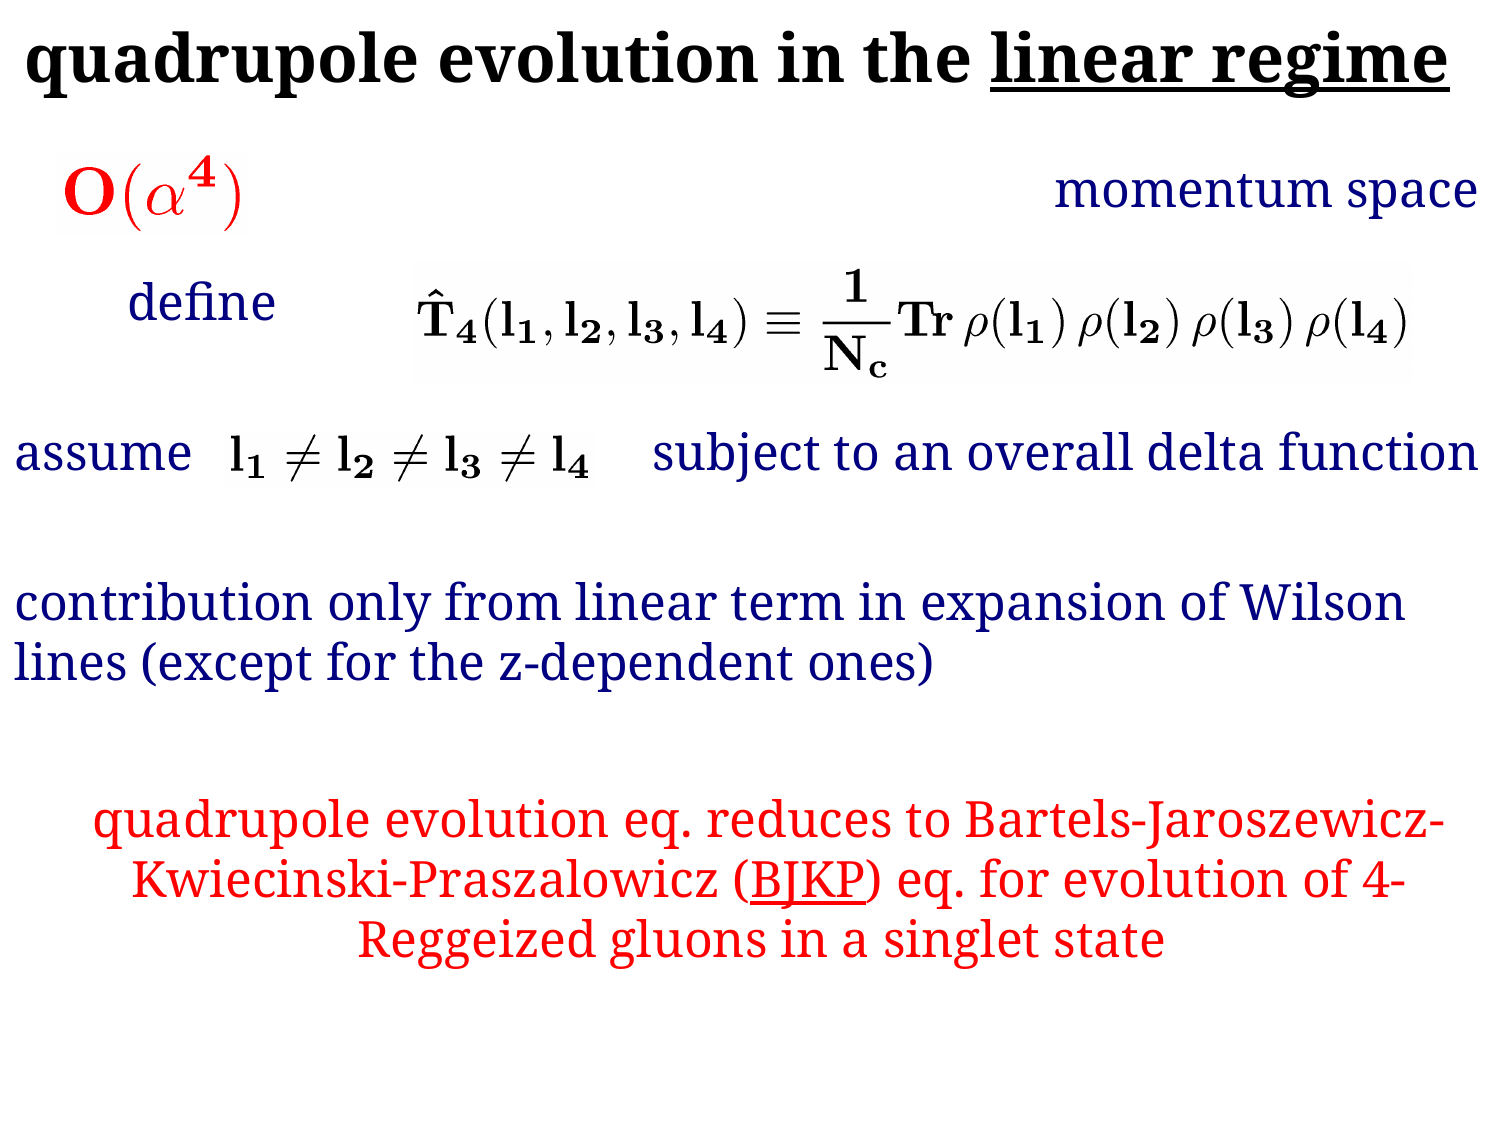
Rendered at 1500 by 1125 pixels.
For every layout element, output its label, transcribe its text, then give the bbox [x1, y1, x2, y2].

picture [225, 432, 595, 488]
text_box quadrupole evolution in the linear regime [9, 8, 1476, 103]
picture [412, 262, 1413, 383]
text_box assume [0, 412, 234, 488]
text_box momentum space [1039, 150, 1463, 225]
text_box quadrupole evolution eq. reduces to Bartels-Jaroszewicz-Kwiecinski-Praszalowicz (BJKP) eq. for evolution of 4-Reggeized gluons in a singlet state [37, 780, 1500, 976]
text_box define [112, 262, 332, 338]
picture [56, 149, 250, 237]
text_box subject to an overall delta function [637, 412, 1500, 488]
text_box contribution only from linear term in expansion of Wilson lines (except for the z-dependent ones) [0, 562, 1500, 698]
